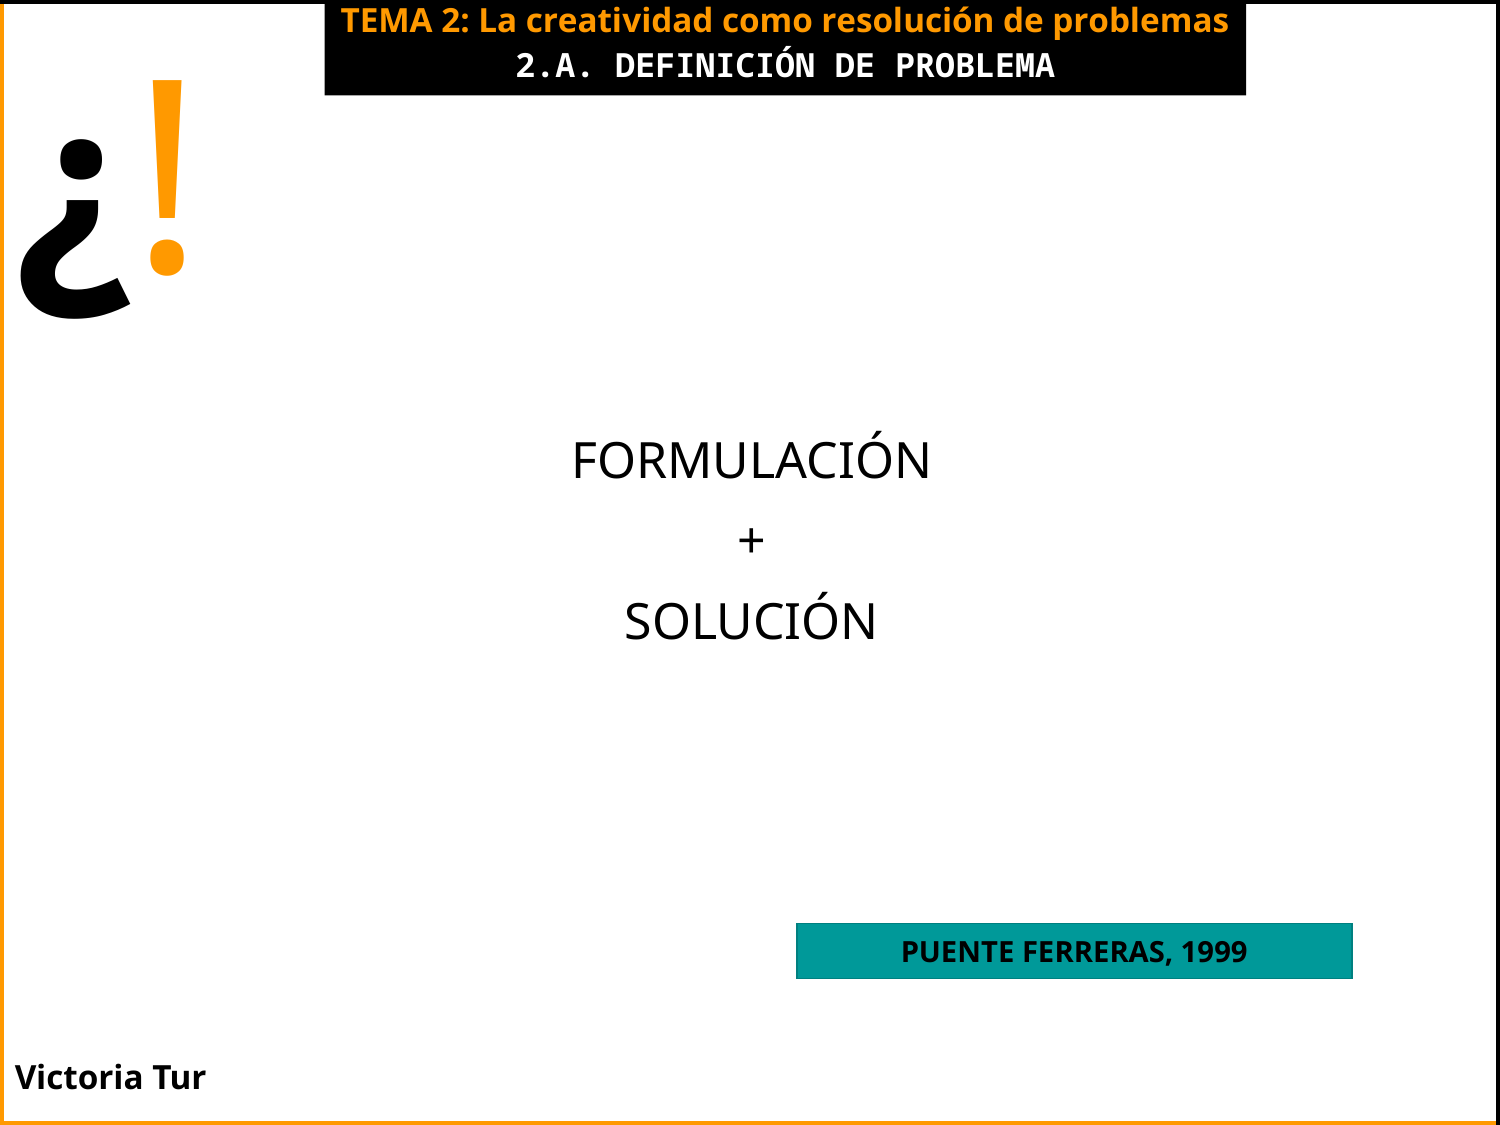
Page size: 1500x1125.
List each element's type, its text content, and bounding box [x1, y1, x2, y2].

list FORMULACIÓN + SOLUCIÓN [76, 255, 1427, 998]
text_box PUENTE FERRERAS, 1999 [797, 923, 1353, 979]
